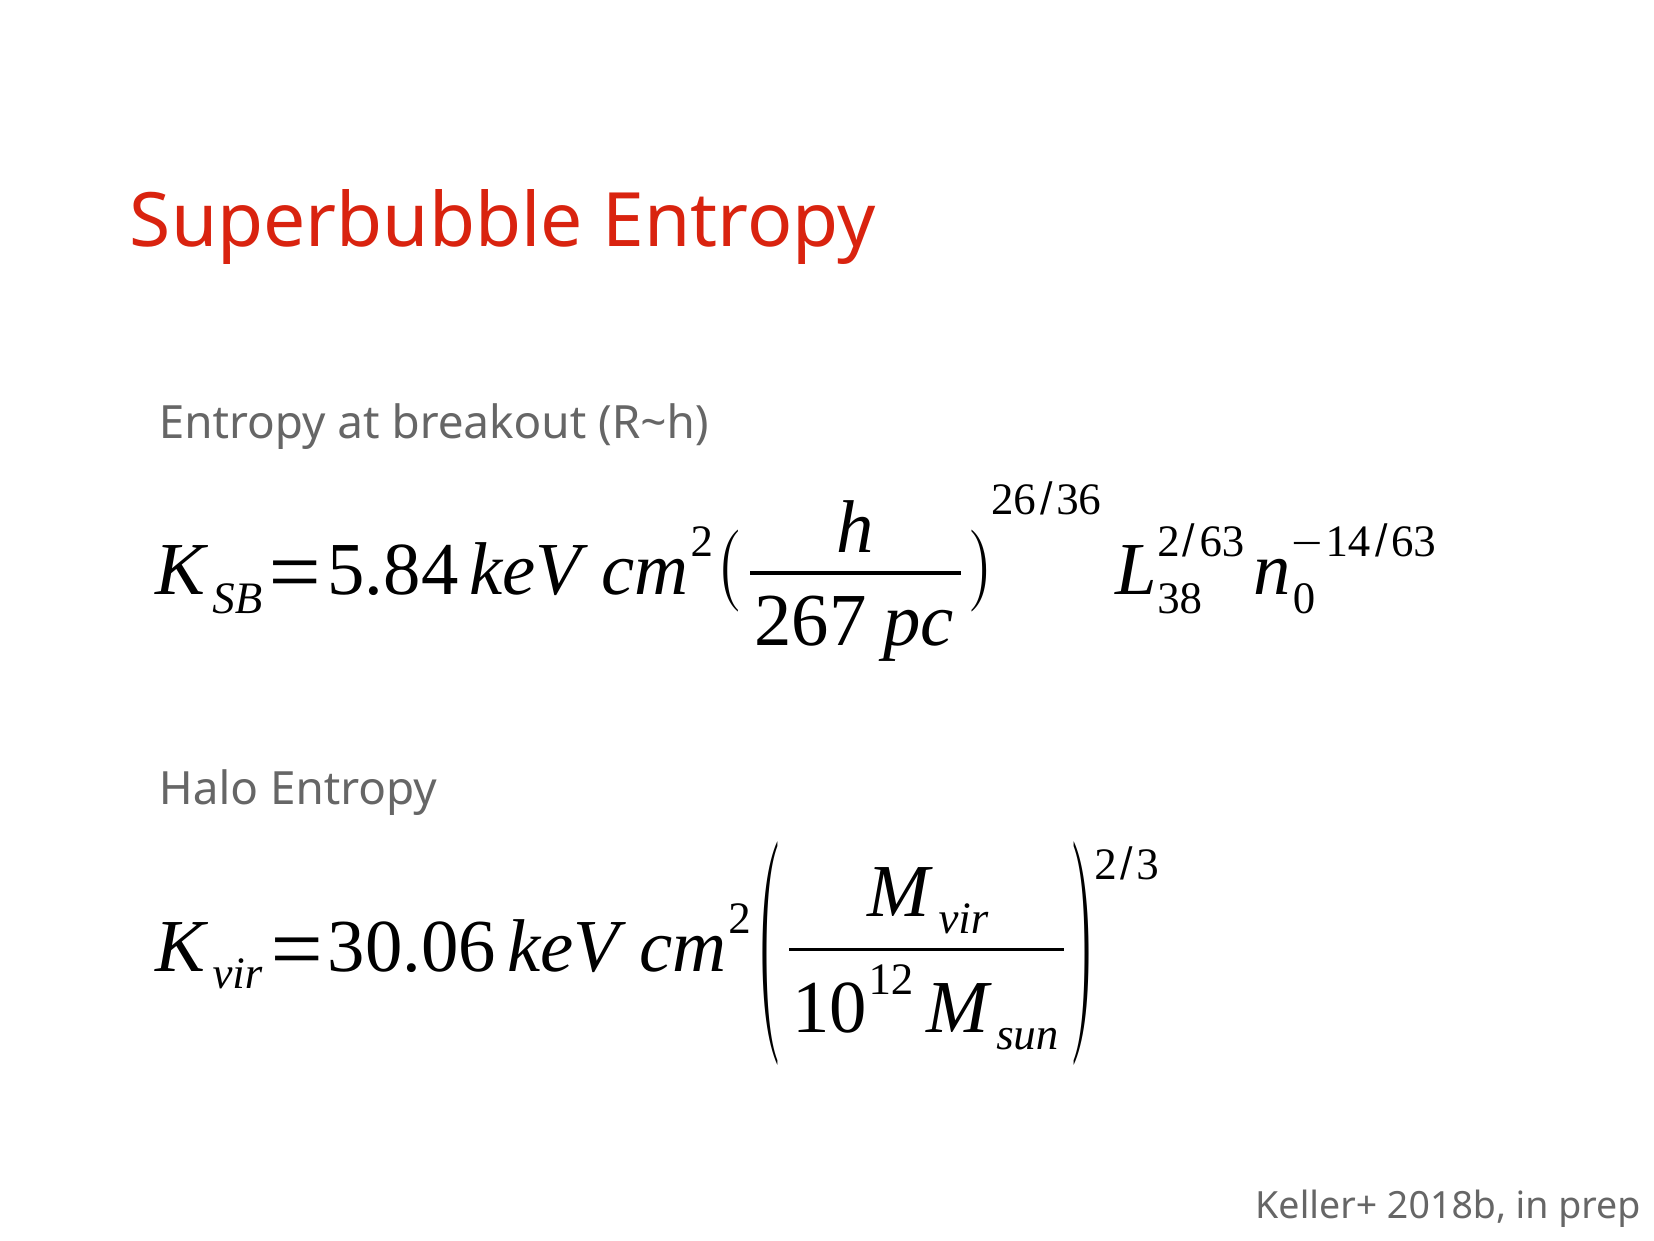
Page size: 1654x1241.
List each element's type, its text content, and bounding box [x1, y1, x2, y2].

chart [144, 474, 1443, 662]
title Superbubble Entropy [129, 153, 1518, 281]
chart [144, 838, 1166, 1071]
text_box Entropy at breakout (R~h) [144, 382, 711, 449]
text_box Halo Entropy [144, 748, 636, 815]
text_box Keller+ 2018b, in prep [1240, 1171, 1644, 1229]
